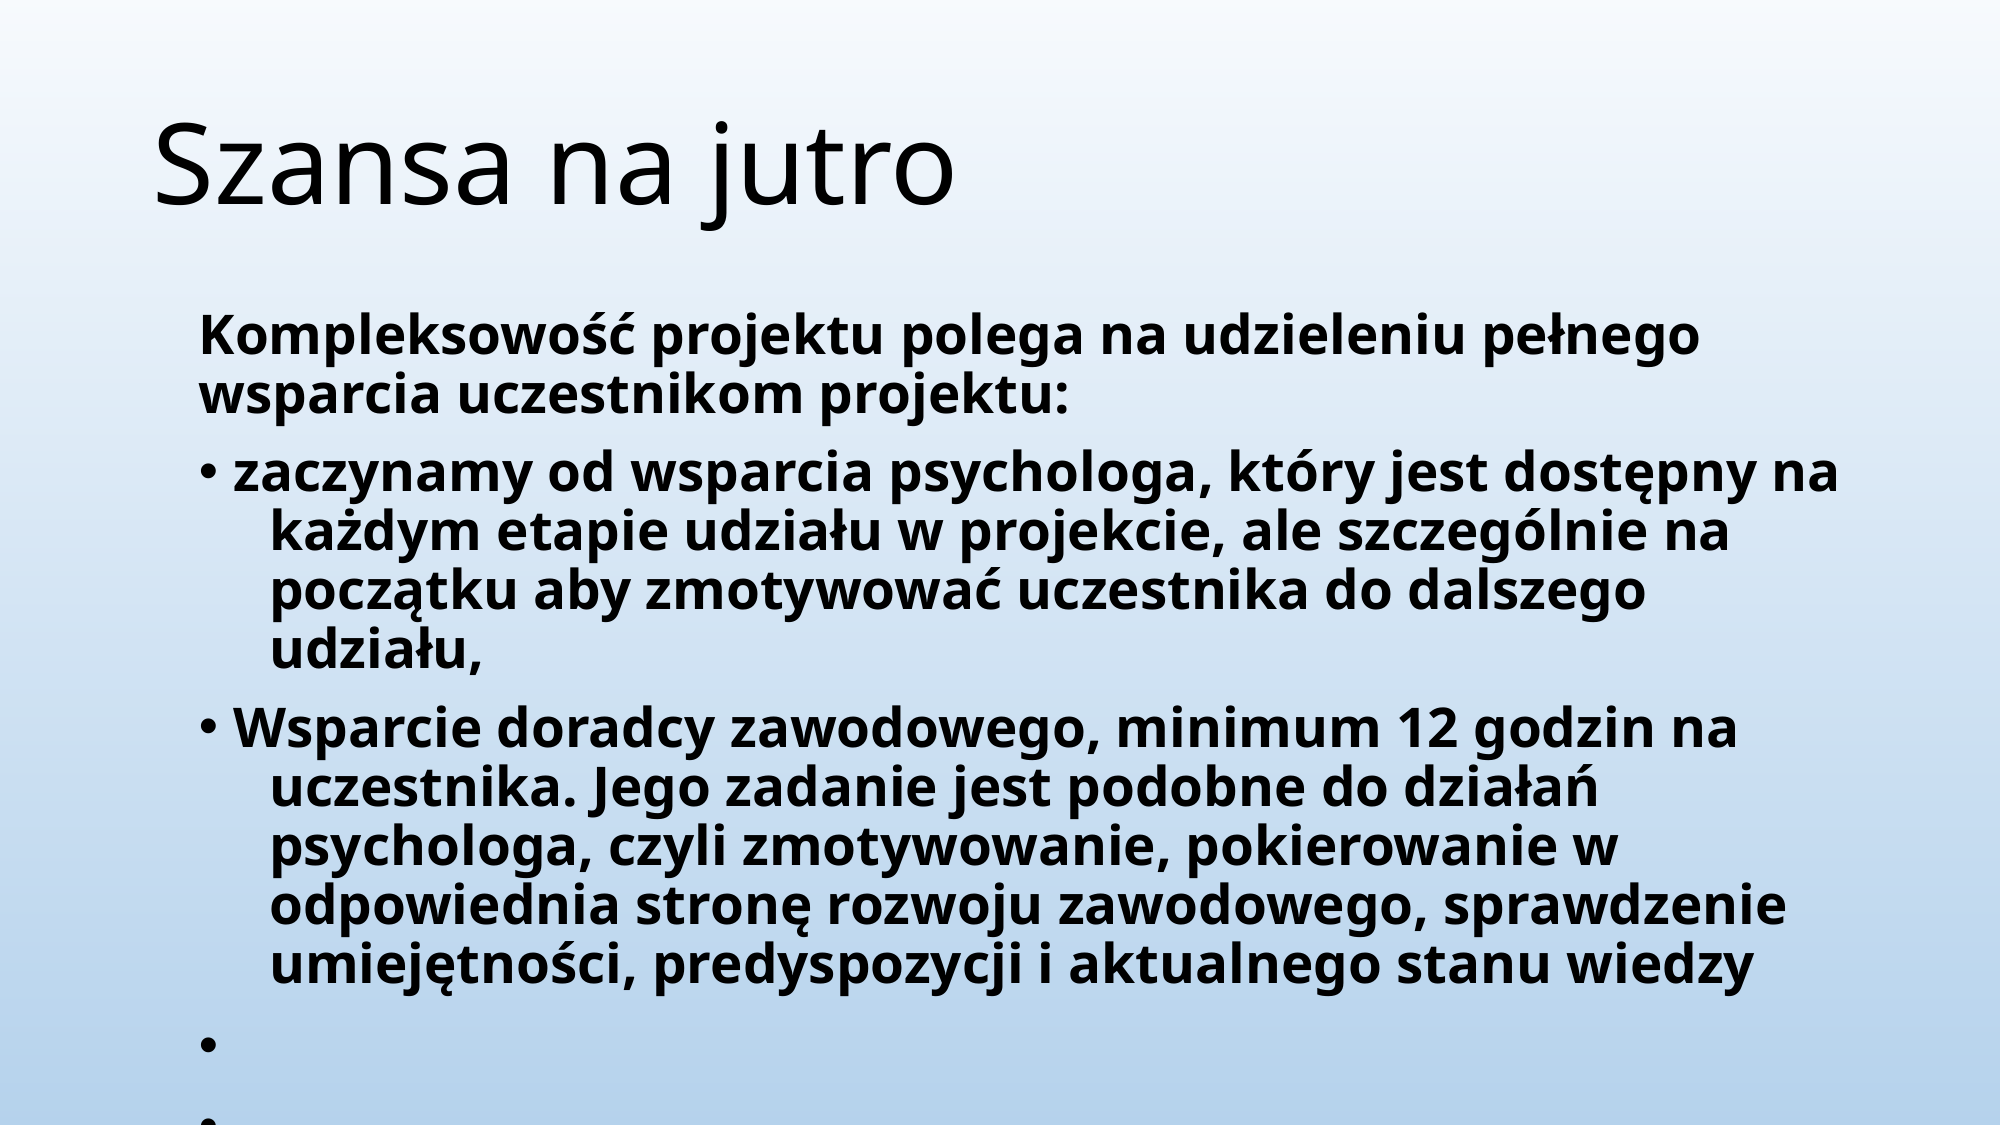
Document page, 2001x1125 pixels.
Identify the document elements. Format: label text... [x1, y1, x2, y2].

title Szansa na jutro [137, 59, 1863, 278]
list Kompleksowość projektu polega na udzieleniu pełnego wsparcia uczestnikom projektu: zaczynamy od wsparcia psychologa, który jest dostępny na każdym etapie udziału w projekcie, ale szczególnie na początku aby zmotywować uczestnika do dalszego udziału, Wsparcie doradcy zawodowego, minimum 12 godzin na uczestnika. Jego zadanie jest podobne do działań psychologa, czyli zmotywowanie, pokierowanie w odpowiednia stronę rozwoju zawodowego, sprawdzenie umiejętności, predyspozycji i aktualnego stanu wiedzy [183, 299, 1863, 1014]
